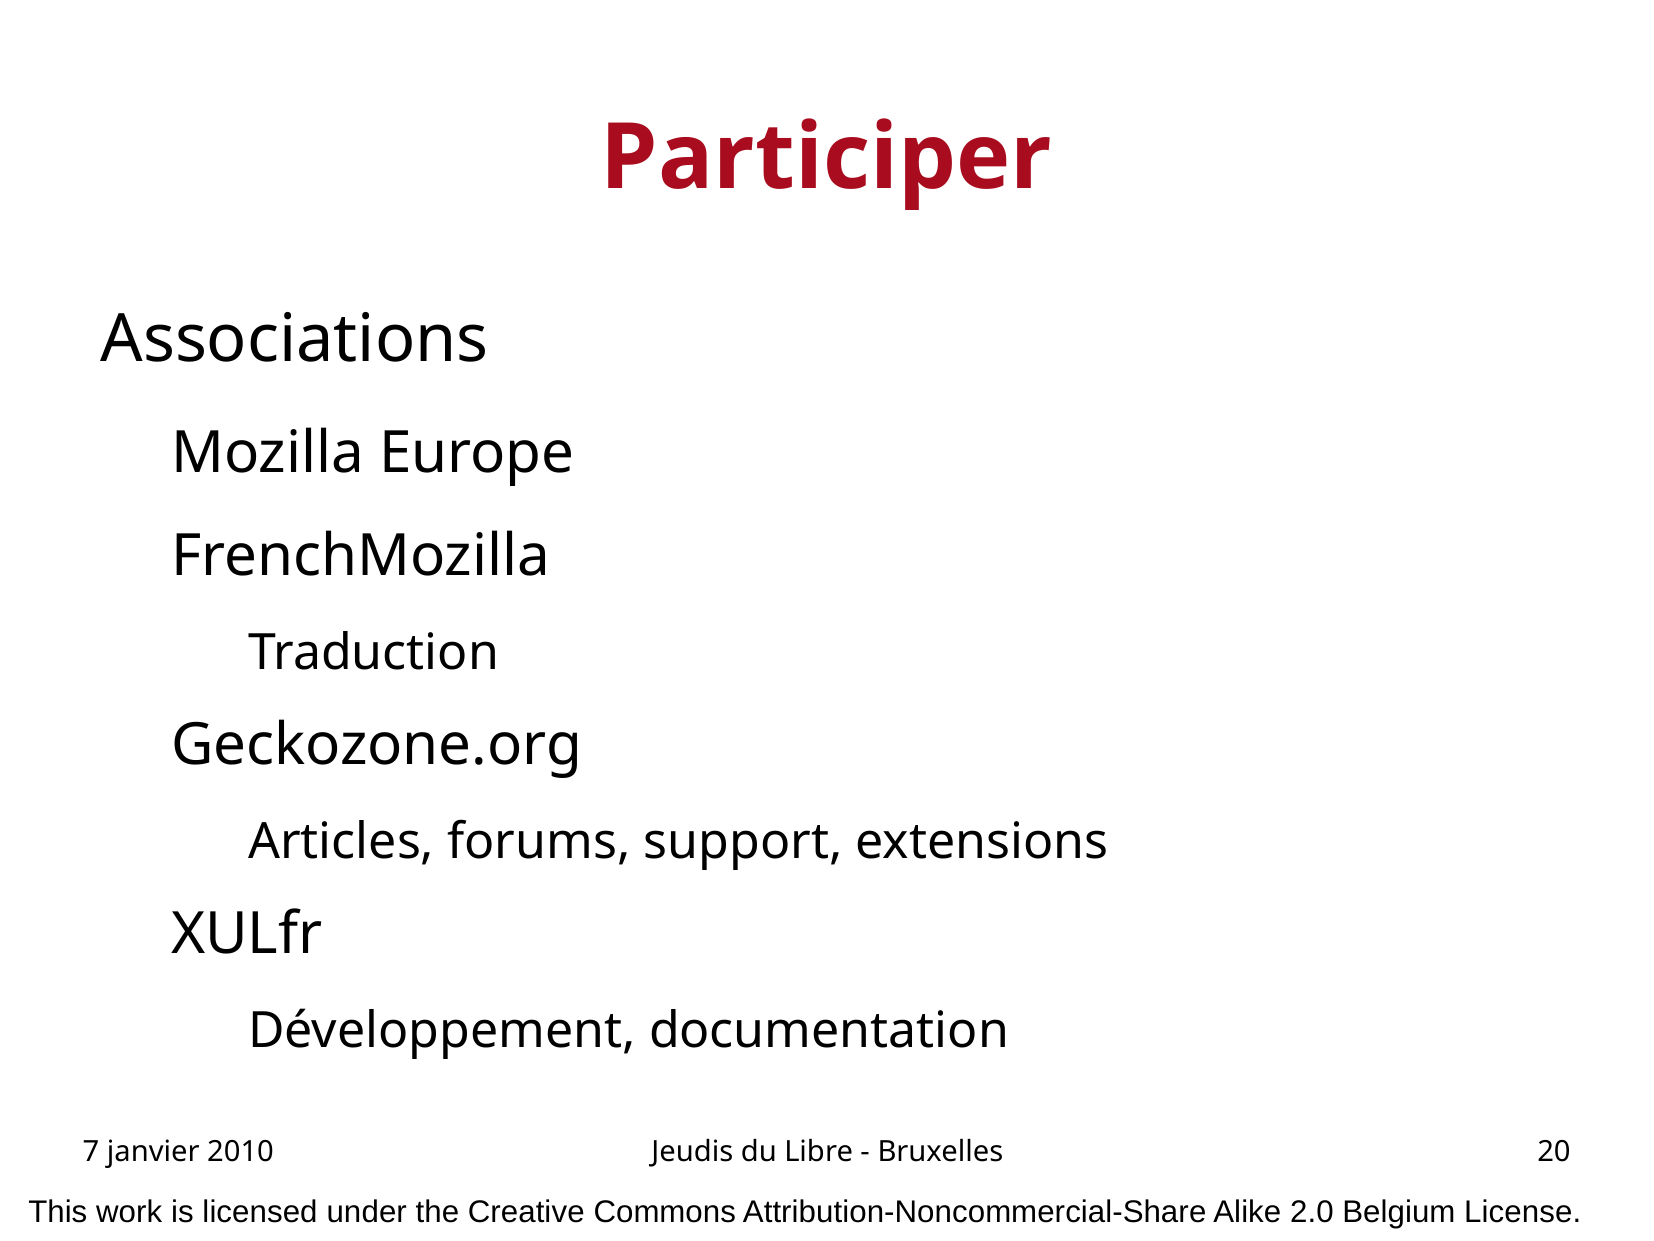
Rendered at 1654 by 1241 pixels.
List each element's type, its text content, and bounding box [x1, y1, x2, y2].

list Associations Mozilla Europe FrenchMozilla Traduction Geckozone.org Articles, forums, support, extensions XULfr Développement, documentation [82, 290, 1571, 1094]
title Participer [82, 56, 1571, 250]
text_box This work is licensed under the Creative Commons Attribution-Noncommercial-Share Alike 2.0 Belgium License. [13, 1187, 1654, 1241]
